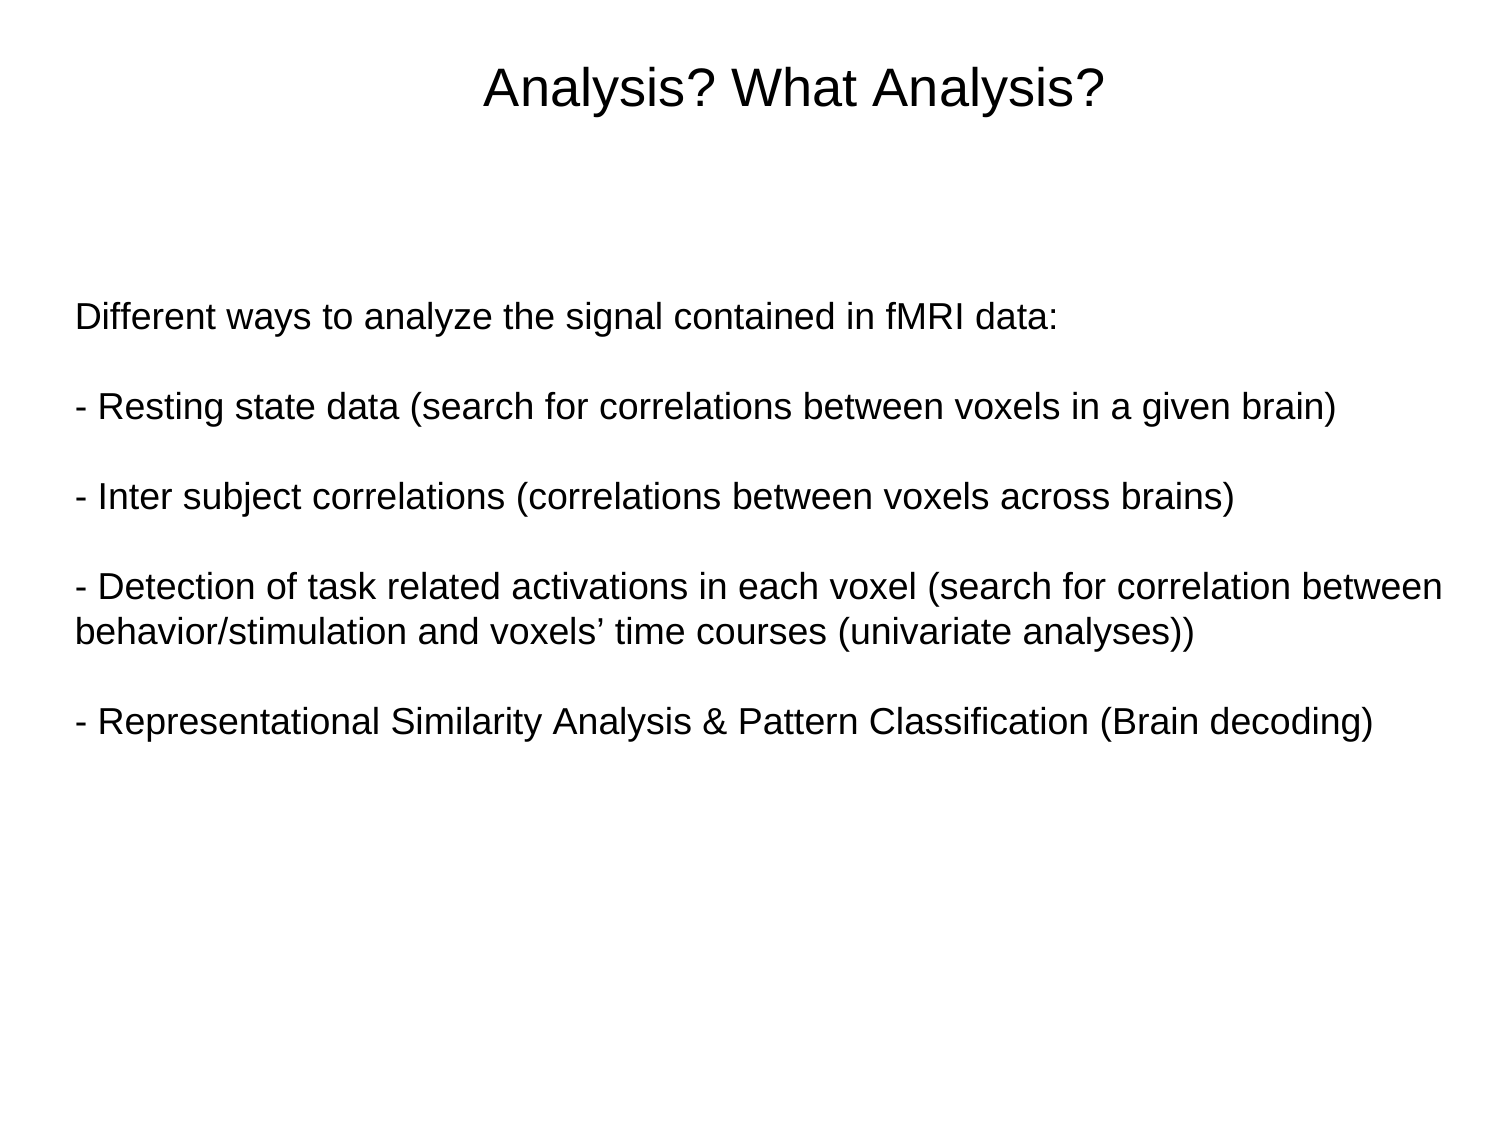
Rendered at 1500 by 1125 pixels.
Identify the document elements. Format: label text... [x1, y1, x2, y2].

text_box Different ways to analyze the signal contained in fMRI data: - Resting state data (search for correlations between voxels in a given brain) - Inter subject correlations (correlations between voxels across brains) - Detection of task related activations in each voxel (search for correlation between behavior/stimulation and voxels’ time courses (univariate analyses)) - Representational Similarity Analysis & Pattern Classification (Brain decoding) [60, 285, 1471, 885]
text_box Analysis? What Analysis? [255, 45, 1336, 125]
